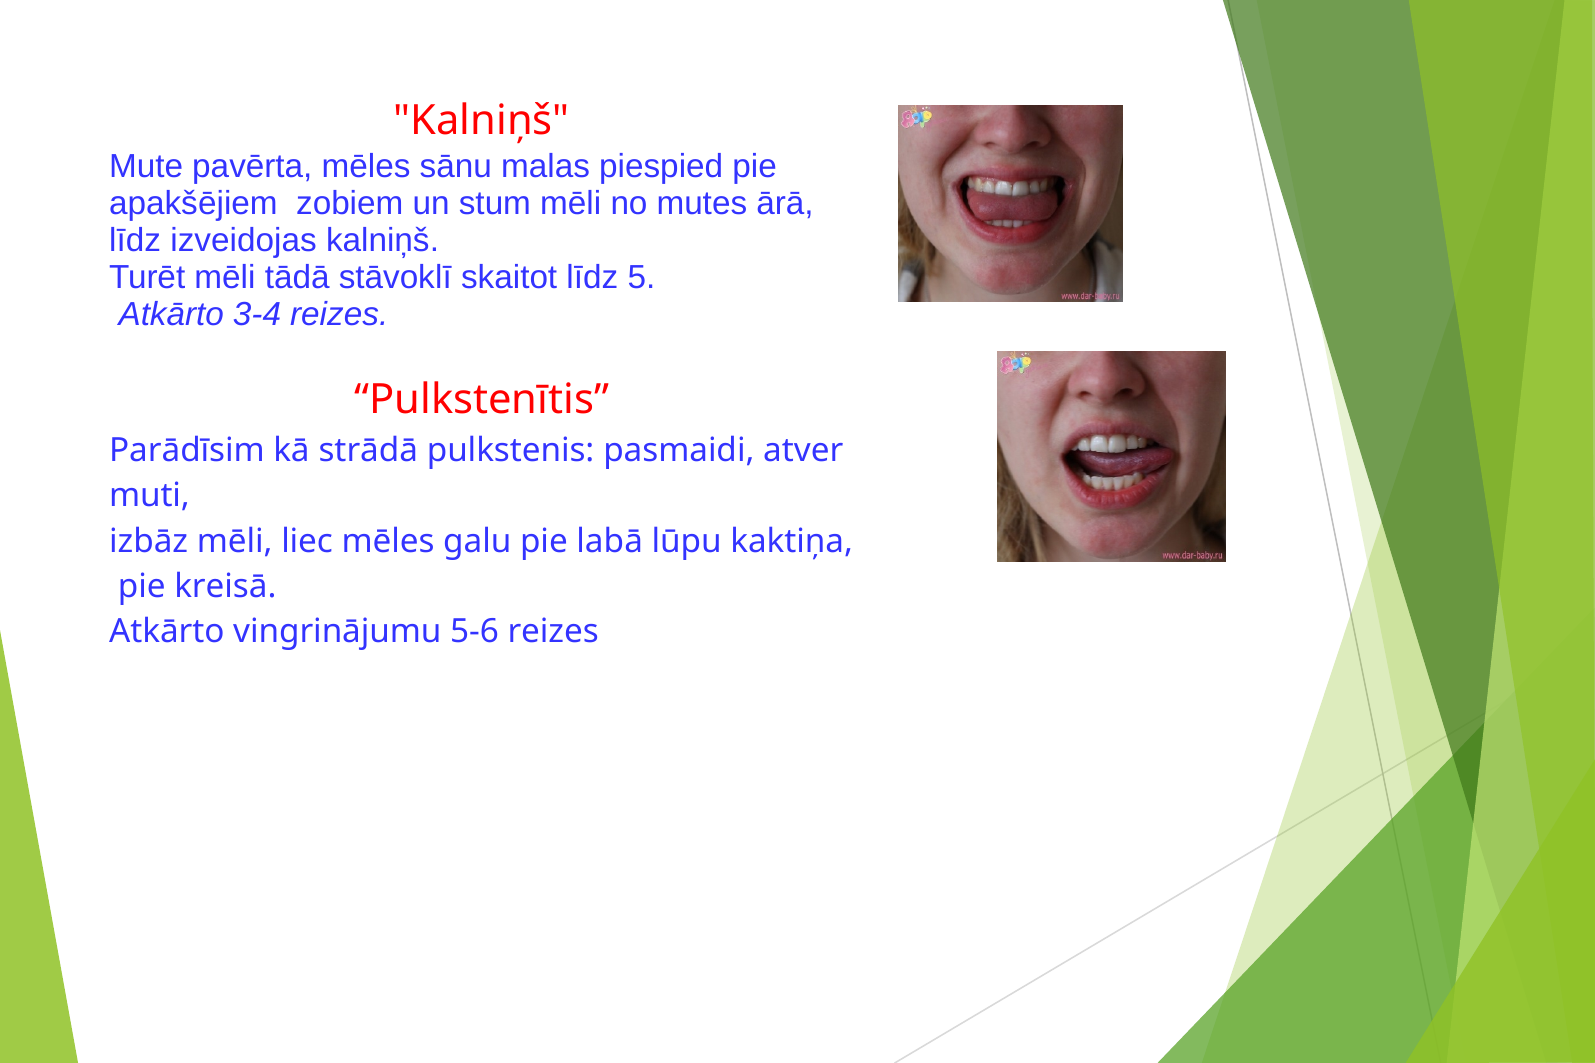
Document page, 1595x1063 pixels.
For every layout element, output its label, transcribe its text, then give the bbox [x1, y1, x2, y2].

picture [997, 351, 1226, 562]
text_box "Kalniņš" Mute pavērta, mēles sānu malas piespied pie apakšējiem zobiem un stum mēli no mutes ārā, līdz izveidojas kalniņš. Turēt mēli tādā stāvoklī skaitot līdz 5. Atkārto 3-4 reizes. “Pulkstenītis” Parādīsim kā strādā pulkstenis: pasmaidi, atver muti, izbāz mēli, liec mēles galu pie labā lūpu kaktiņa, pie kreisā. Atkārto vingrinājumu 5-6 reizes [94, 82, 899, 981]
picture [898, 105, 1123, 302]
